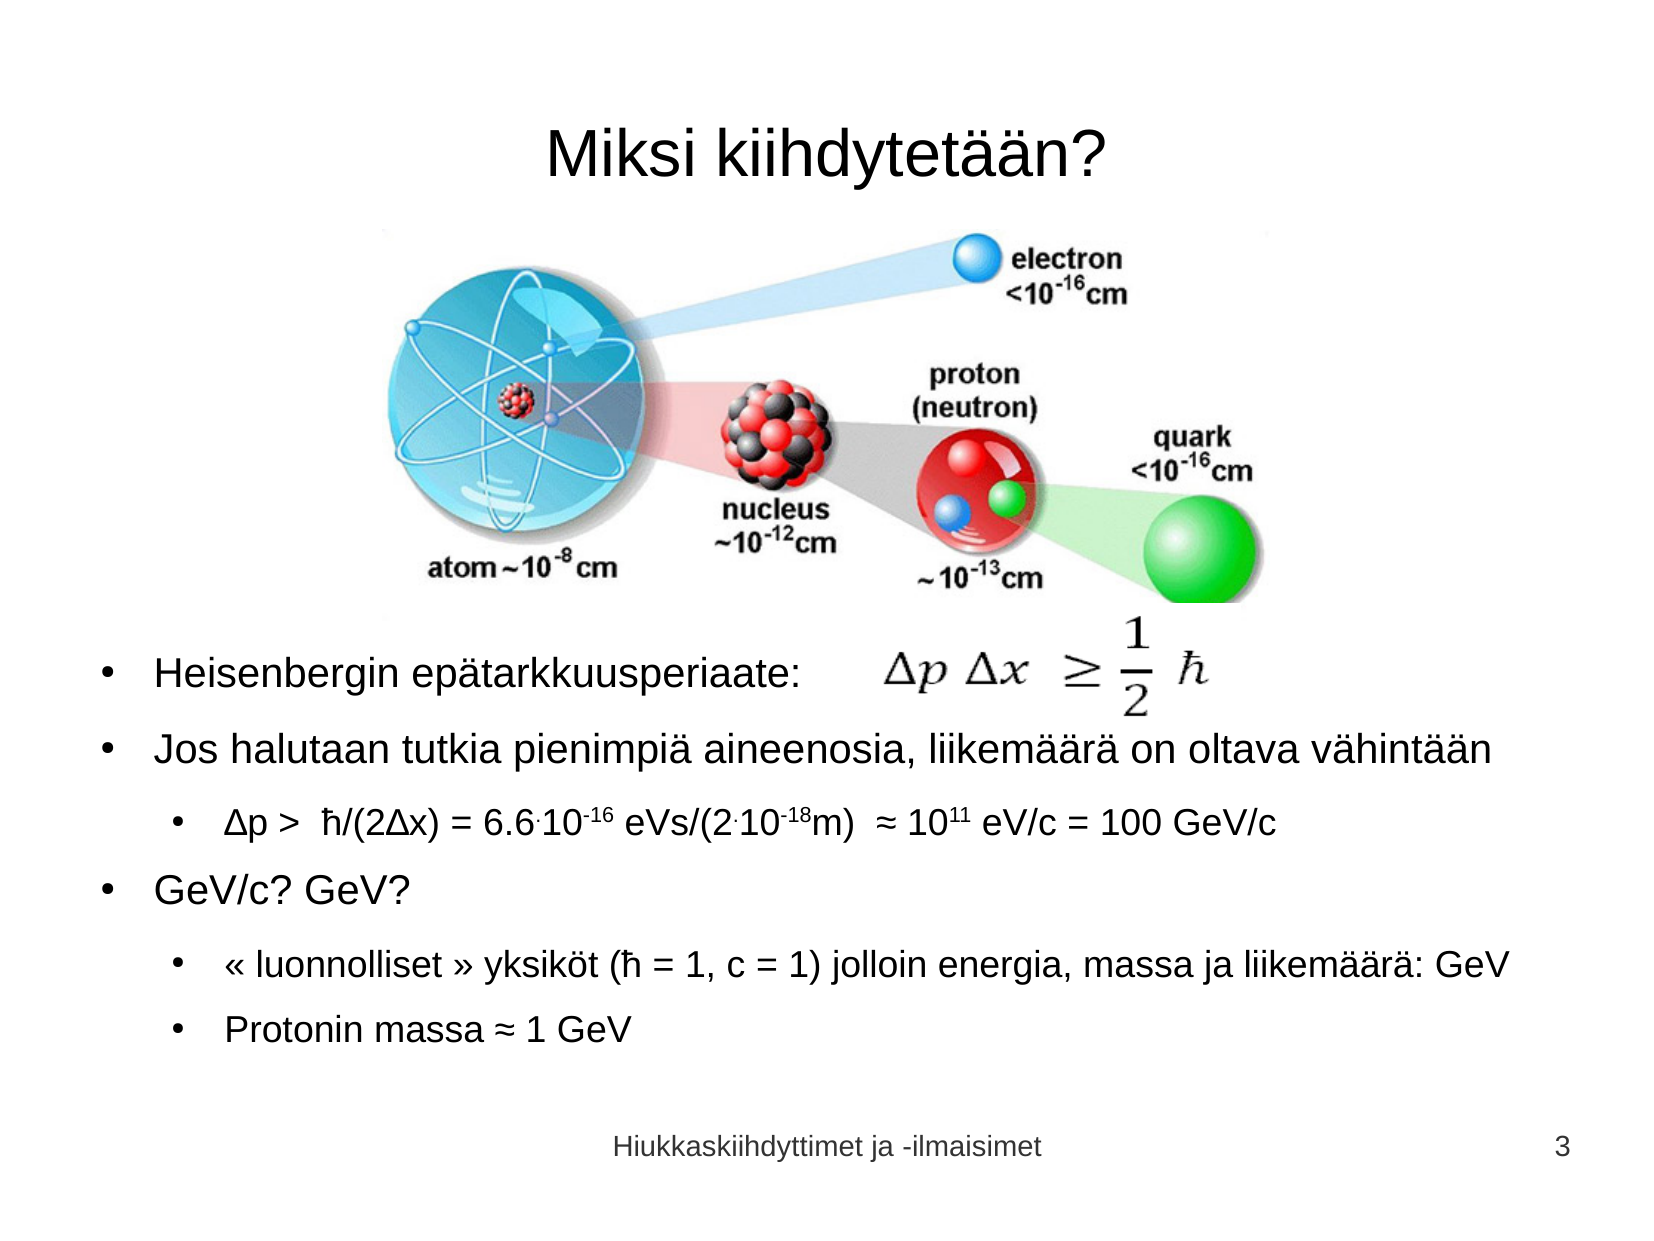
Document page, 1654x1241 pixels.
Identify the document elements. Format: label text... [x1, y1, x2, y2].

list Heisenbergin epätarkkuusperiaate: Jos halutaan tutkia pienimpiä aineenosia, liikemäärä on oltava vähintään ∆p > ħ/(2∆x) = 6.6.10-16 eVs/(2.10-18m) ≈ 1011 eV/c = 100 GeV/c GeV/c? GeV? « luonnolliset » yksiköt (ħ = 1, c = 1) jolloin energia, massa ja liikemäärä: GeV Protonin massa ≈ 1 GeV [82, 649, 1571, 1109]
picture [382, 229, 1270, 649]
title Miksi kiihdytetään? [82, 49, 1571, 257]
